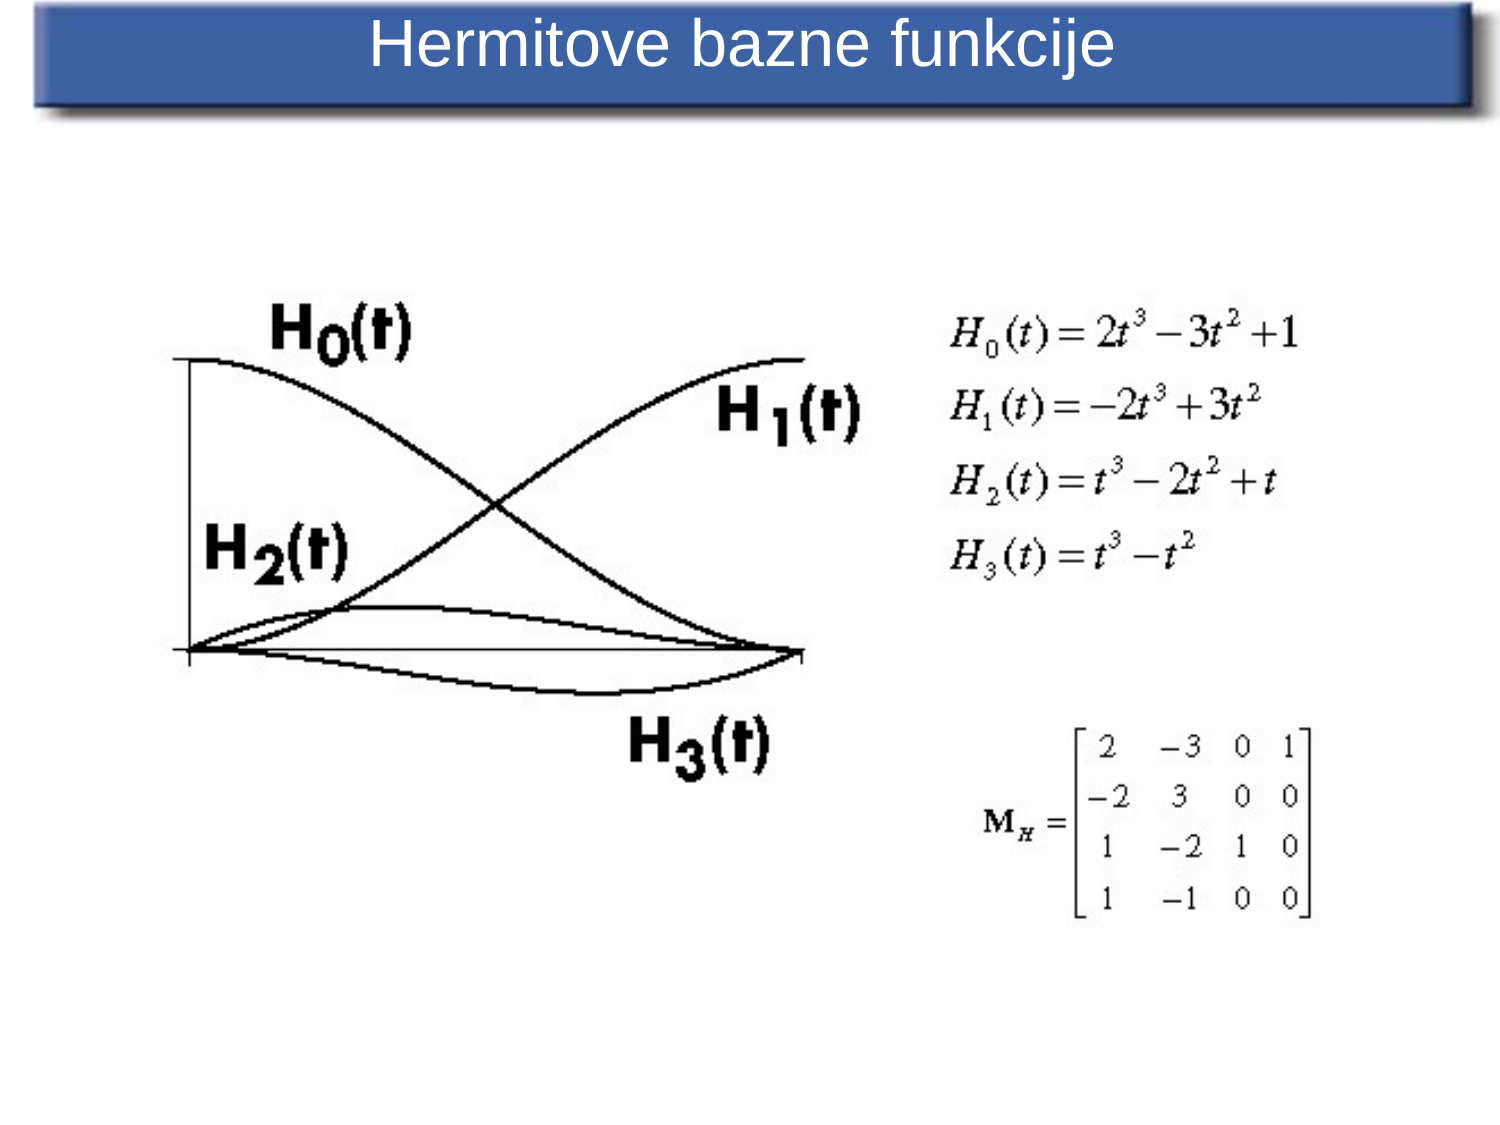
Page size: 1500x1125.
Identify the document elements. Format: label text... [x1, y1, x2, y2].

text_box Hermitove bazne funkcije [353, 0, 1132, 88]
picture [32, 0, 1500, 127]
picture [112, 243, 1377, 962]
